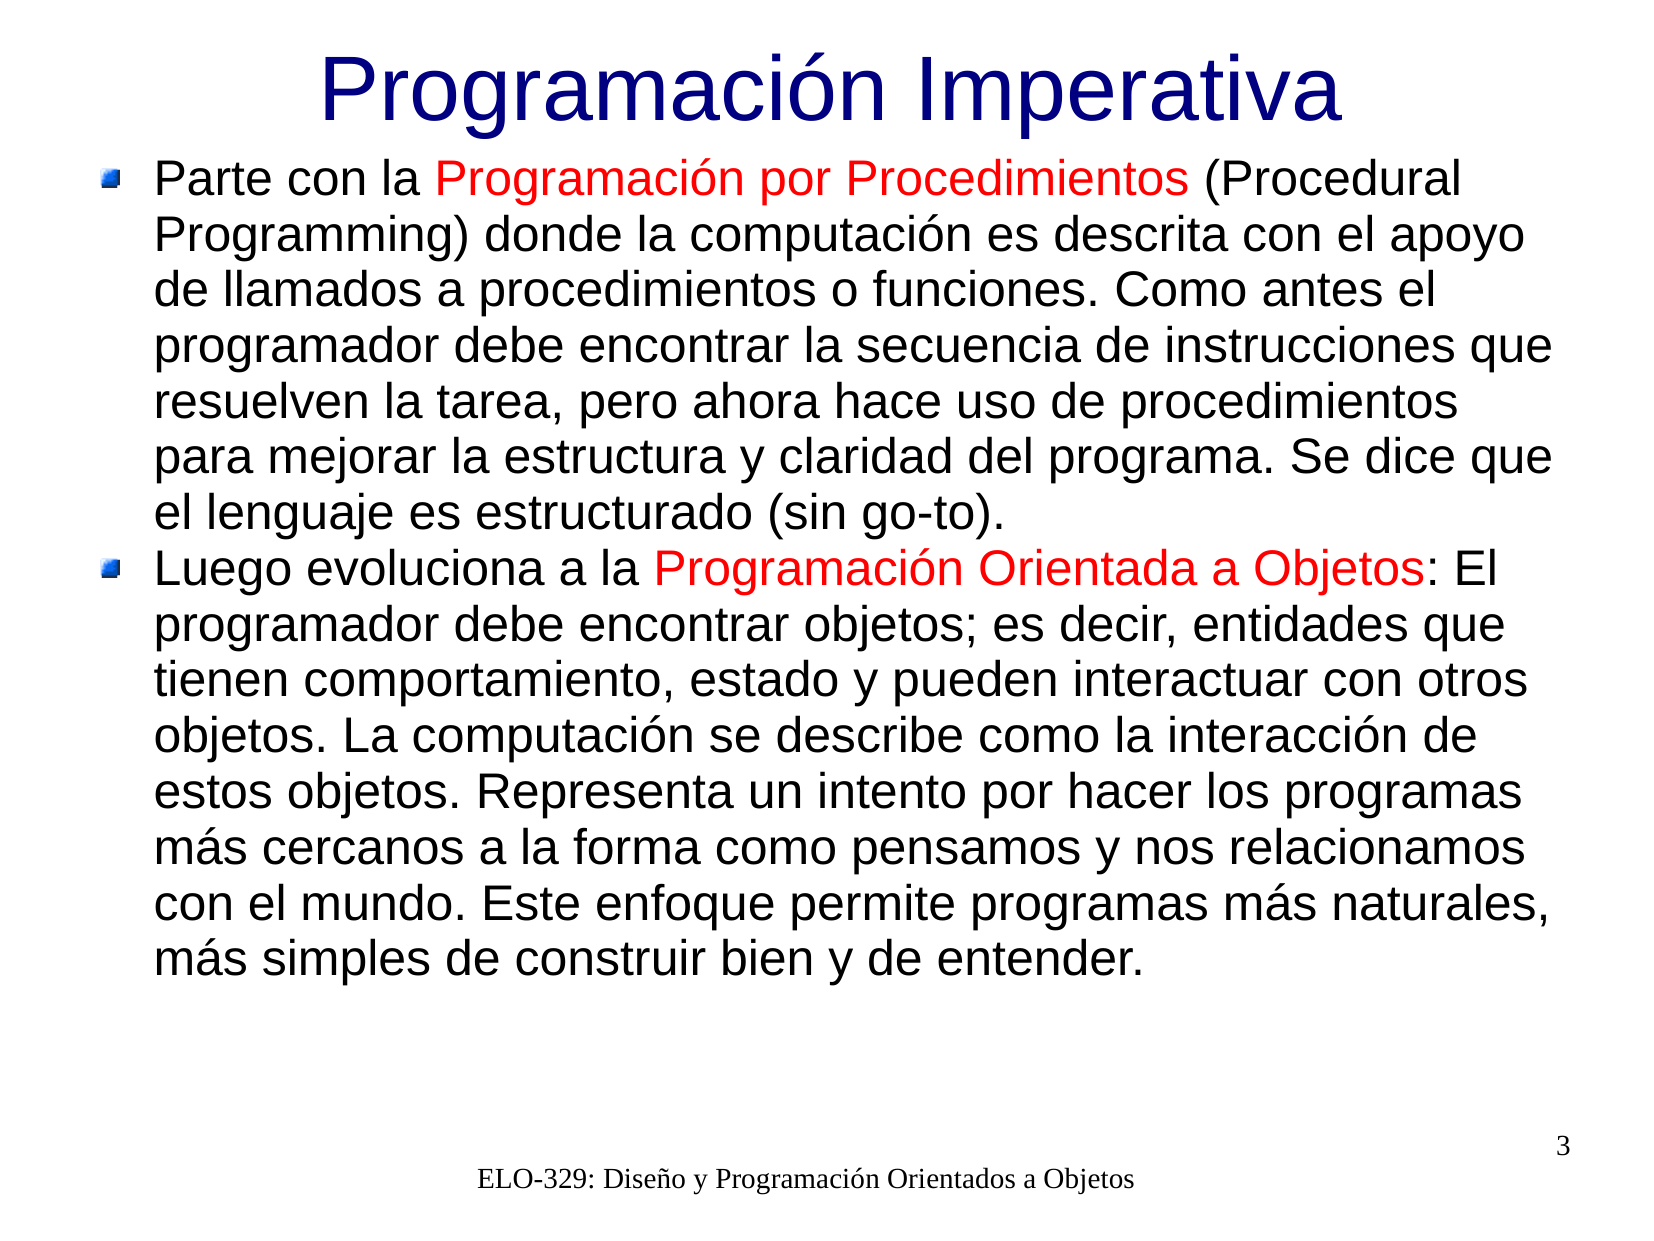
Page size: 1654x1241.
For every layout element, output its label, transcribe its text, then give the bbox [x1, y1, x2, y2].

list Parte con la Programación por Procedimientos (Procedural Programming) donde la computación es descrita con el apoyo de llamados a procedimientos o funciones. Como antes el programador debe encontrar la secuencia de instrucciones que resuelven la tarea, pero ahora hace uso de procedimientos para mejorar la estructura y claridad del programa. Se dice que el lenguaje es estructurado (sin go-to). Luego evoluciona a la Programación Orientada a Objetos: El programador debe encontrar objetos; es decir, entidades que tienen comportamiento, estado y pueden interactuar con otros objetos. La computación se describe como la interacción de estos objetos. Representa un intento por hacer los programas más cercanos a la forma como pensamos y nos relacionamos con el mundo. Este enfoque permite programas más naturales, más simples de construir bien y de entender. [82, 150, 1571, 1109]
title Programación Imperativa [86, 26, 1576, 151]
